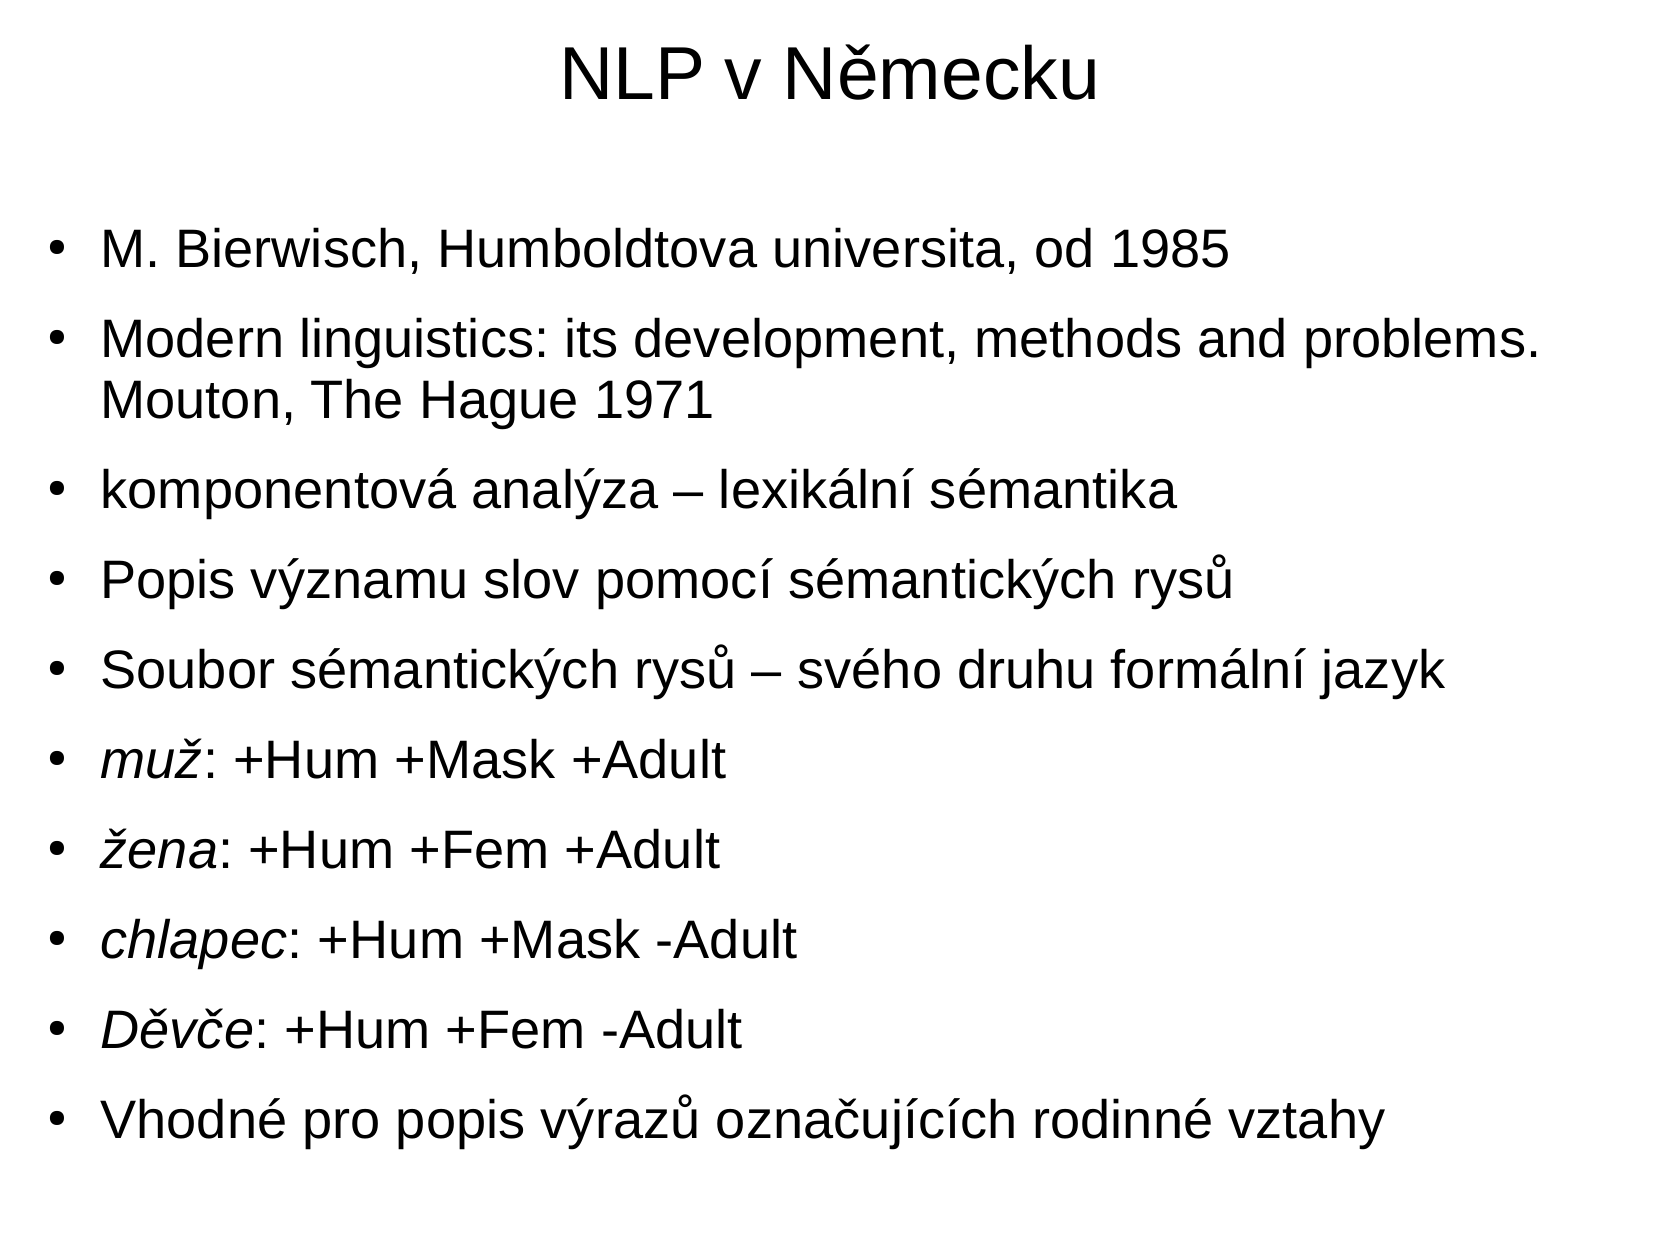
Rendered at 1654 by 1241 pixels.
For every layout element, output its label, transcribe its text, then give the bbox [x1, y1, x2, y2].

list M. Bierwisch, Humboldtova universita, od 1985 Modern linguistics: its development, methods and problems. Mouton, The Hague 1971 komponentová analýza – lexikální sémantika Popis významu slov pomocí sémantických rysů Soubor sémantických rysů – svého druhu formální jazyk muž: +Hum +Mask +Adult žena: +Hum +Fem +Adult chlapec: +Hum +Mask -Adult Děvče: +Hum +Fem -Adult Vhodné pro popis výrazů označujících rodinné vztahy [29, 218, 1595, 1152]
title NLP v Německu [88, 0, 1571, 148]
